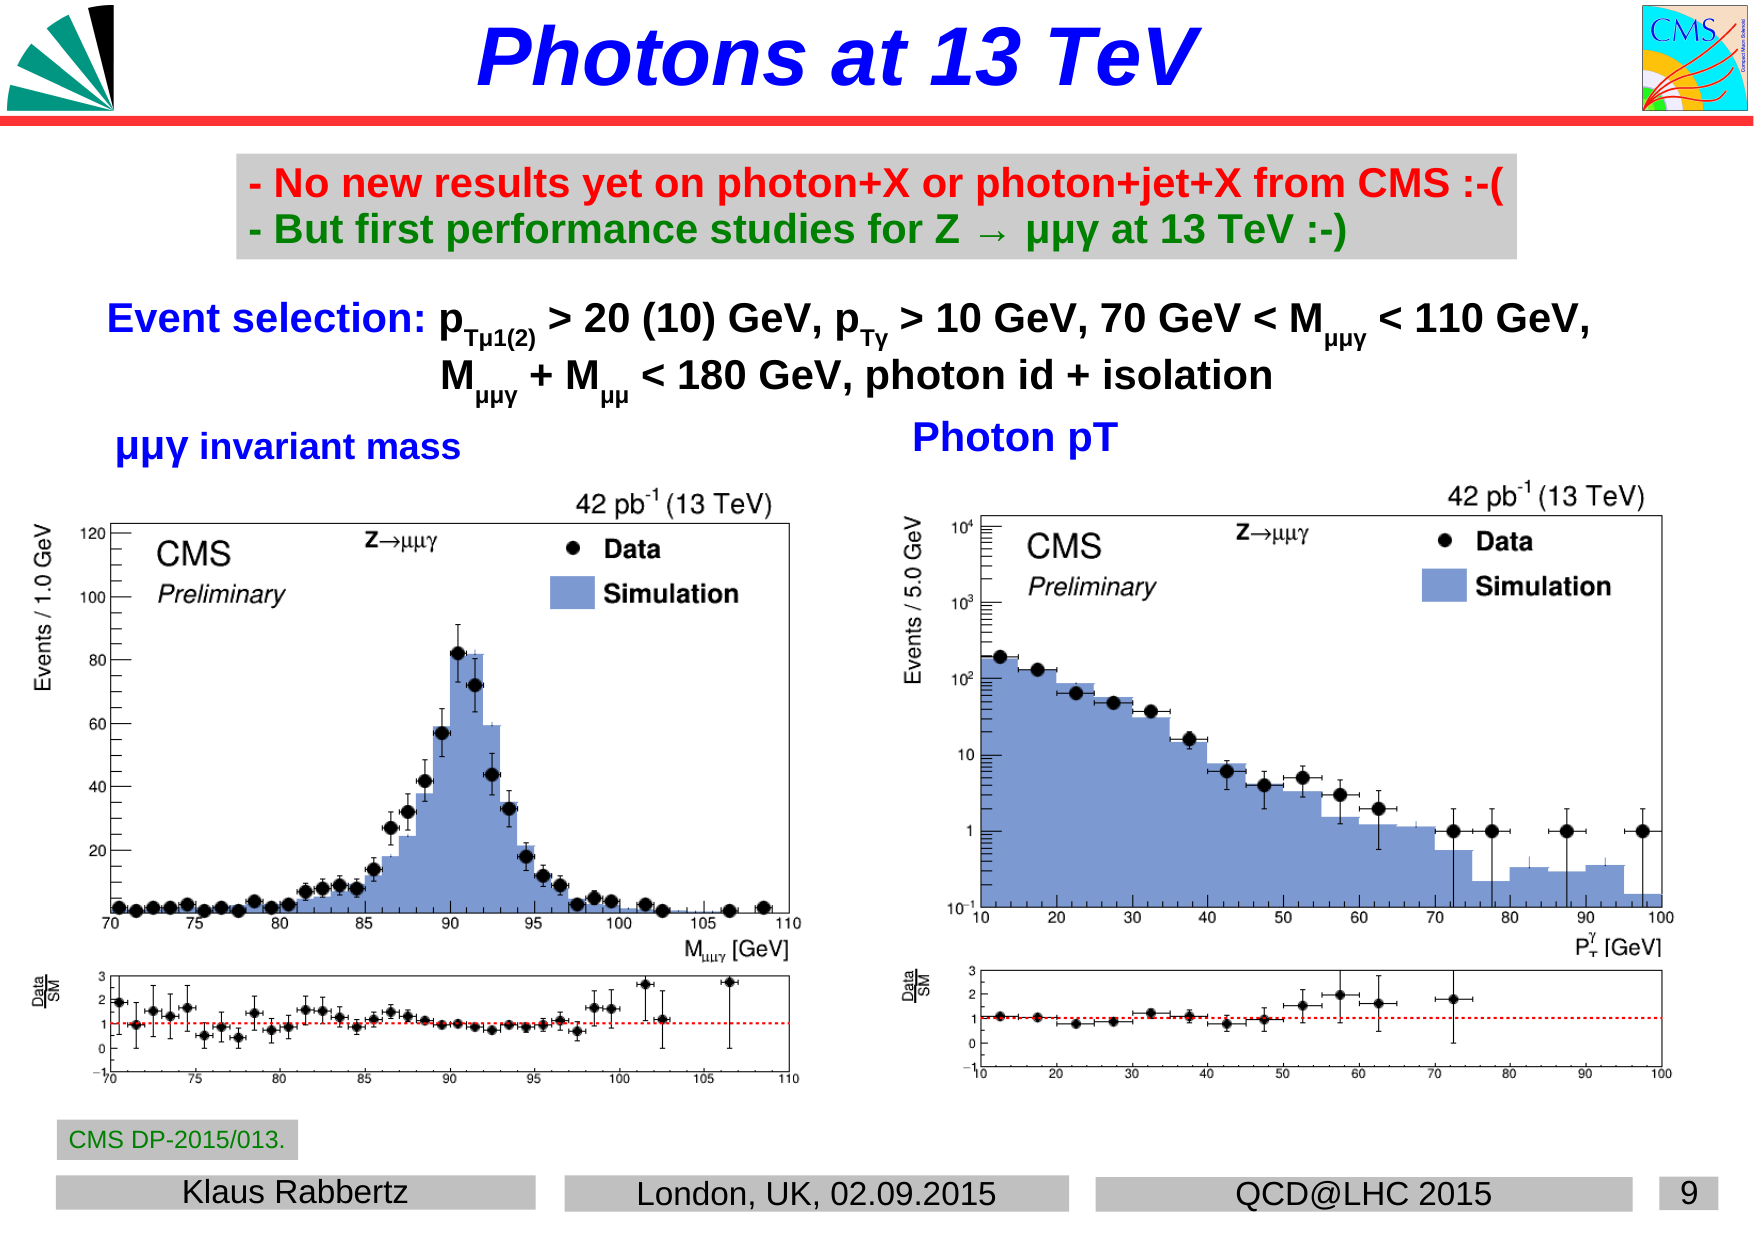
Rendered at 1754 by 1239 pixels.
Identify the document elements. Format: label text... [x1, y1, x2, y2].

text_box μμγ invariant mass [102, 415, 473, 475]
title Photons at 13 TeV [129, 0, 1545, 114]
picture [26, 475, 874, 1084]
text_box Photon pT [900, 415, 1131, 467]
picture [1642, 5, 1748, 111]
text_box - No new results yet on photon+X or photon+jet+X from CMS :-( - But first performance studies for Z → μμγ at 13 TeV :-) [236, 153, 1517, 260]
picture [7, 5, 114, 112]
text_box Event selection: pTμ1(2) > 20 (10) GeV, pTγ > 10 GeV, 70 GeV < Mμμγ < 110 GeV, Mμμγ + Mμμ < 180 GeV, photon id + isolation [94, 289, 1587, 415]
text_box CMS DP-2015/013. [56, 1119, 299, 1160]
picture [896, 467, 1747, 1079]
